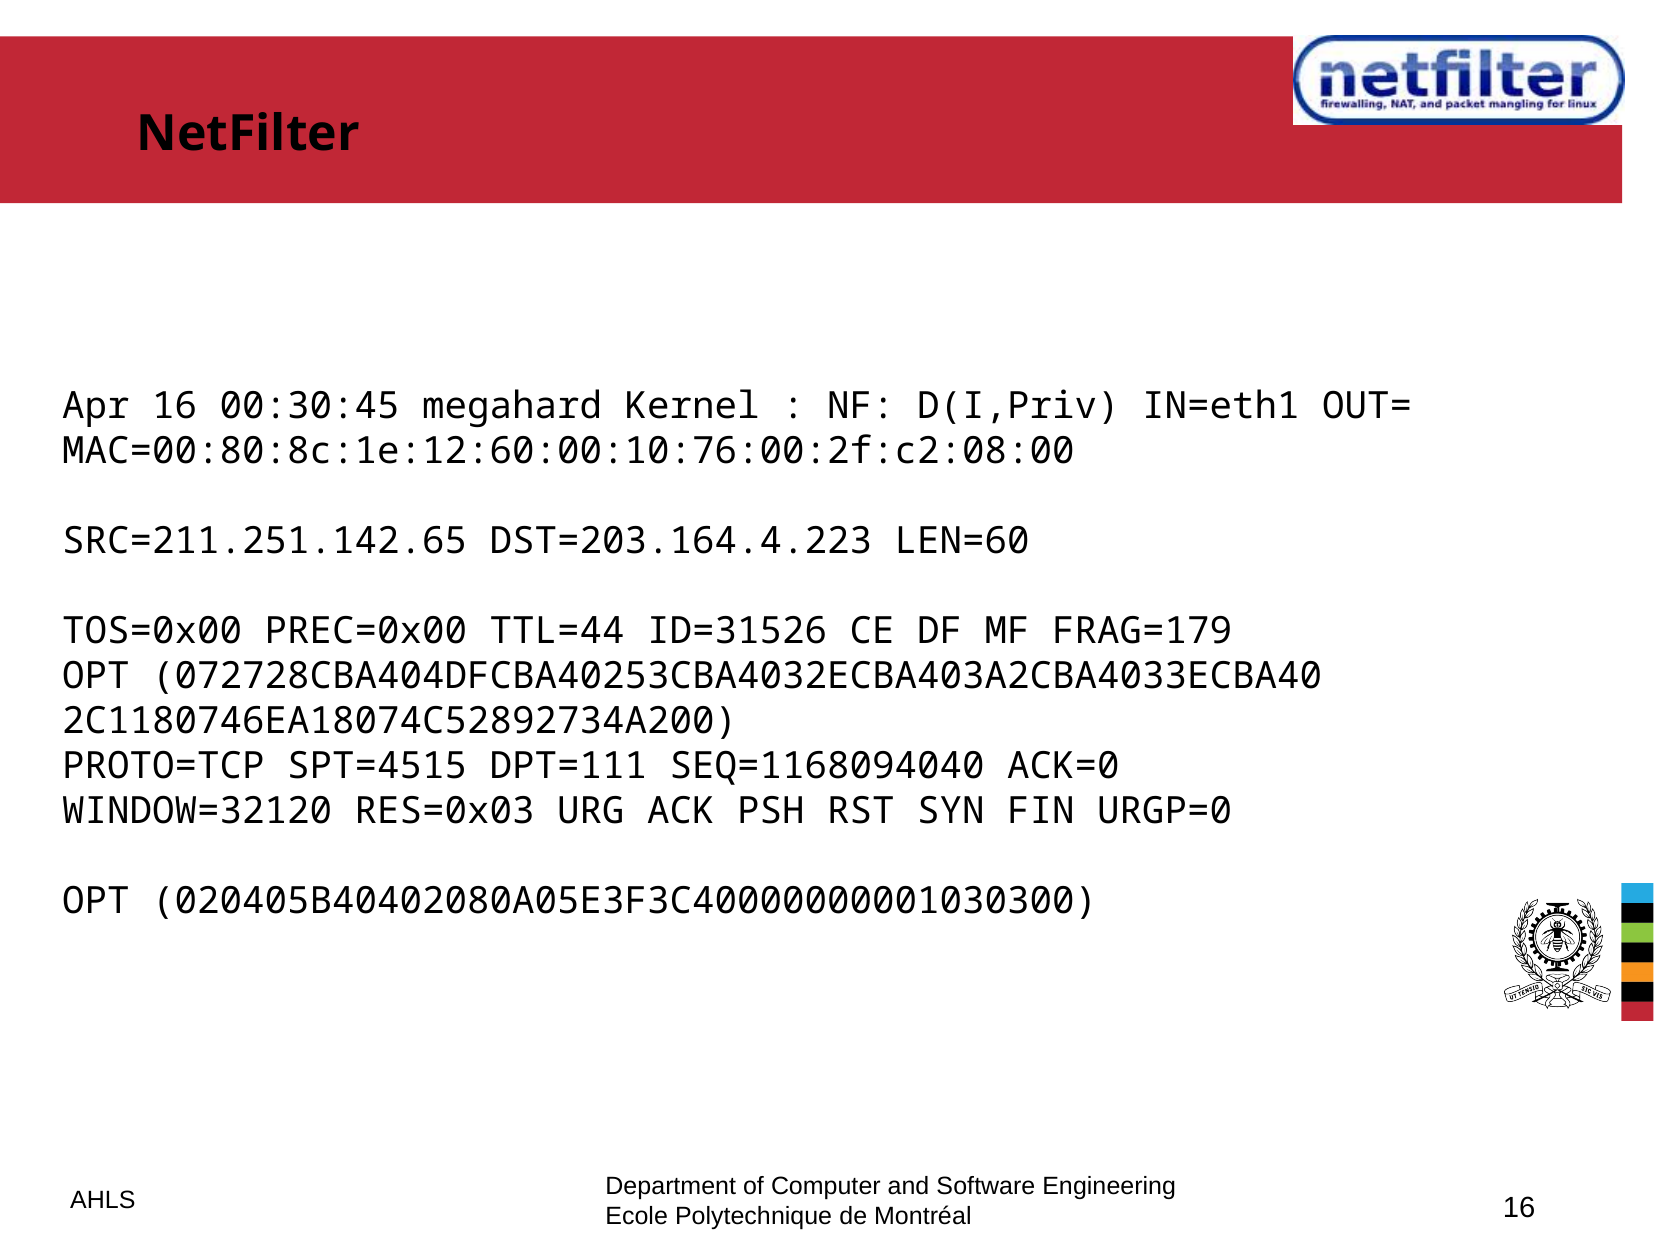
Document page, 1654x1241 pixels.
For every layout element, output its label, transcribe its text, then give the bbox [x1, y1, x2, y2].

picture [1293, 35, 1625, 125]
text_box Apr 16 00:30:45 megahard Kernel : NF: D(I,Priv) IN=eth1 OUT= MAC=00:80:8c:1e:12:60:00:10:76:00:2f:c2:08:00 SRC=211.251.142.65 DST=203.164.4.223 LEN=60 TOS=0x00 PREC=0x00 TTL=44 ID=31526 CE DF MF FRAG=179 OPT (072728CBA404DFCBA40253CBA4032ECBA403A2CBA4033ECBA40 2C1180746EA18074C52892734A200) PROTO=TCP SPT=4515 DPT=111 SEQ=1168094040 ACK=0 WINDOW=32120 RES=0x03 URG ACK PSH RST SYN FIN URGP=0 OPT (020405B40402080A05E3F3C40000000001030300) [47, 283, 1512, 1111]
picture [1512, 883, 1654, 1021]
title NetFilter [103, 62, 1602, 168]
